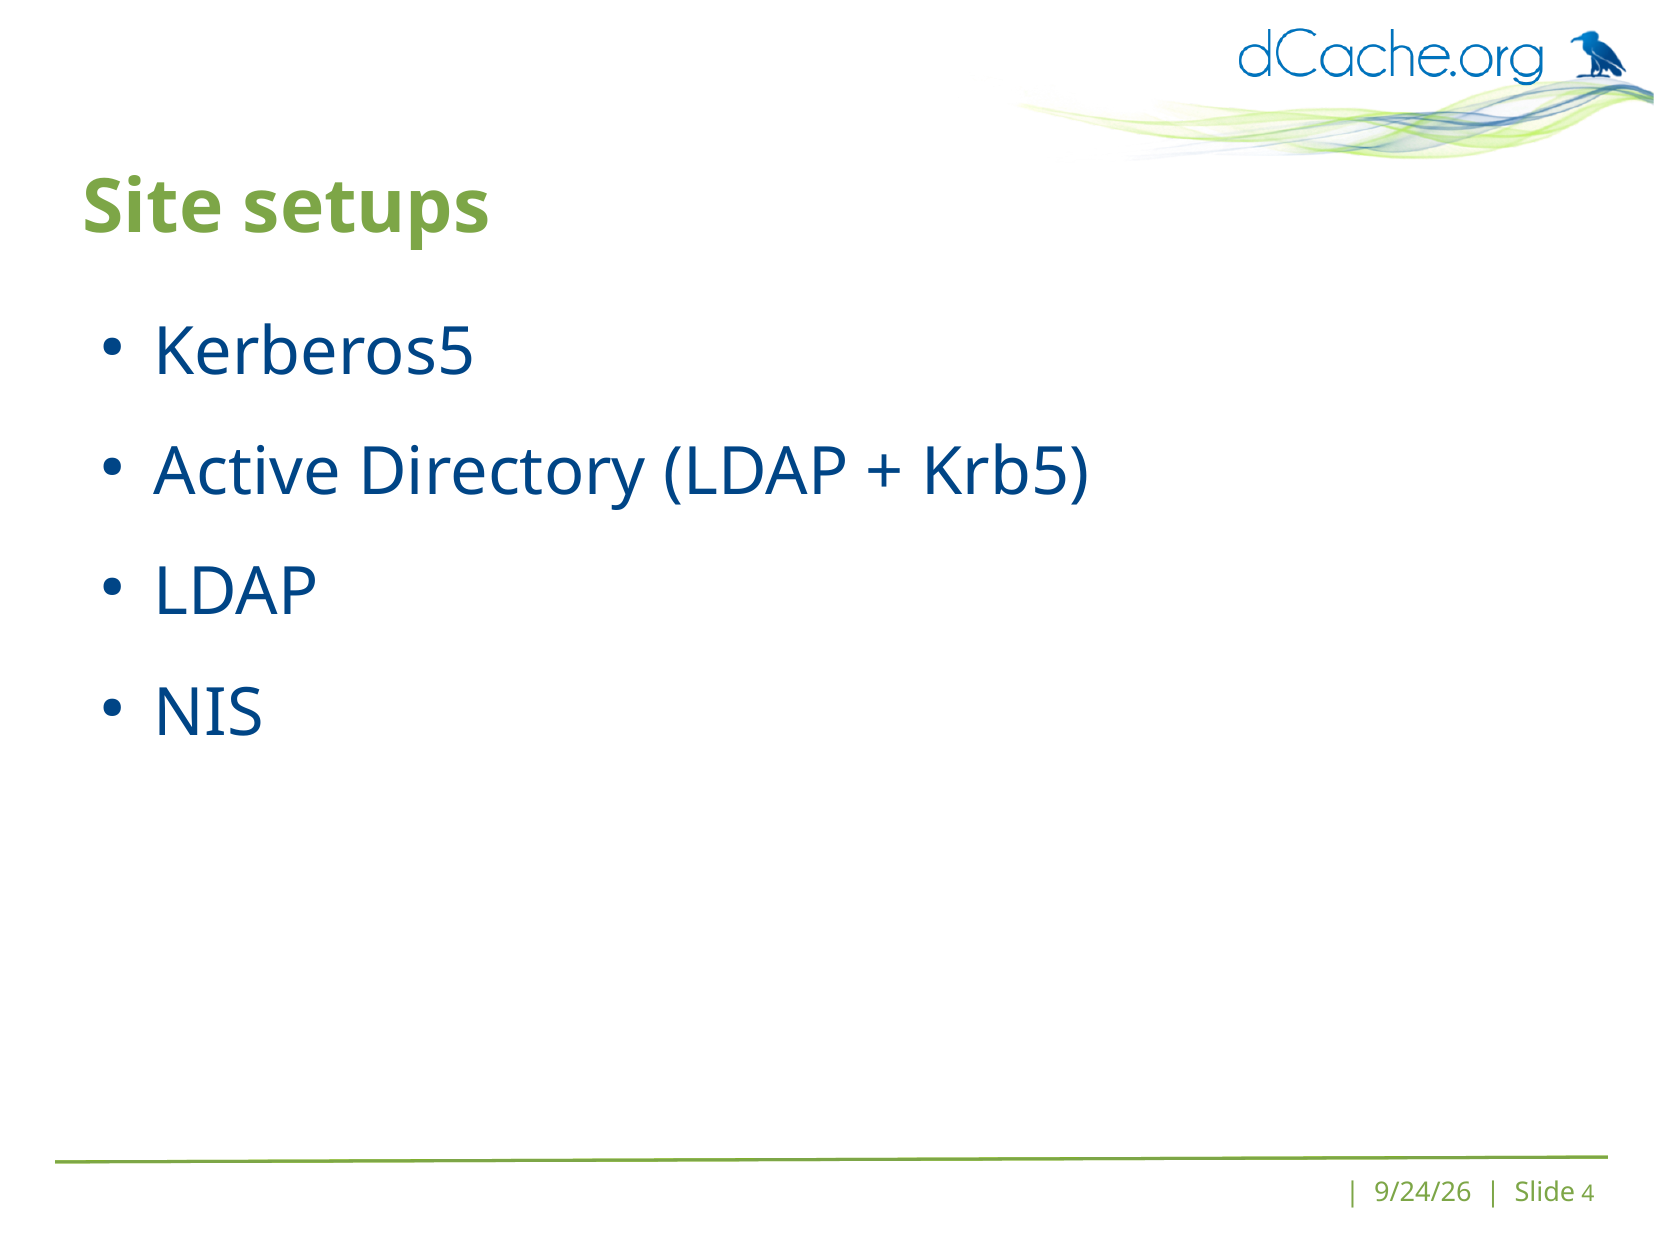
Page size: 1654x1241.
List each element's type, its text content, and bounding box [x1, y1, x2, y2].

list Kerberos5 Active Directory (LDAP + Krb5) LDAP NIS [82, 302, 1571, 1023]
title Site setups [82, 155, 1605, 252]
picture [956, 16, 1654, 169]
